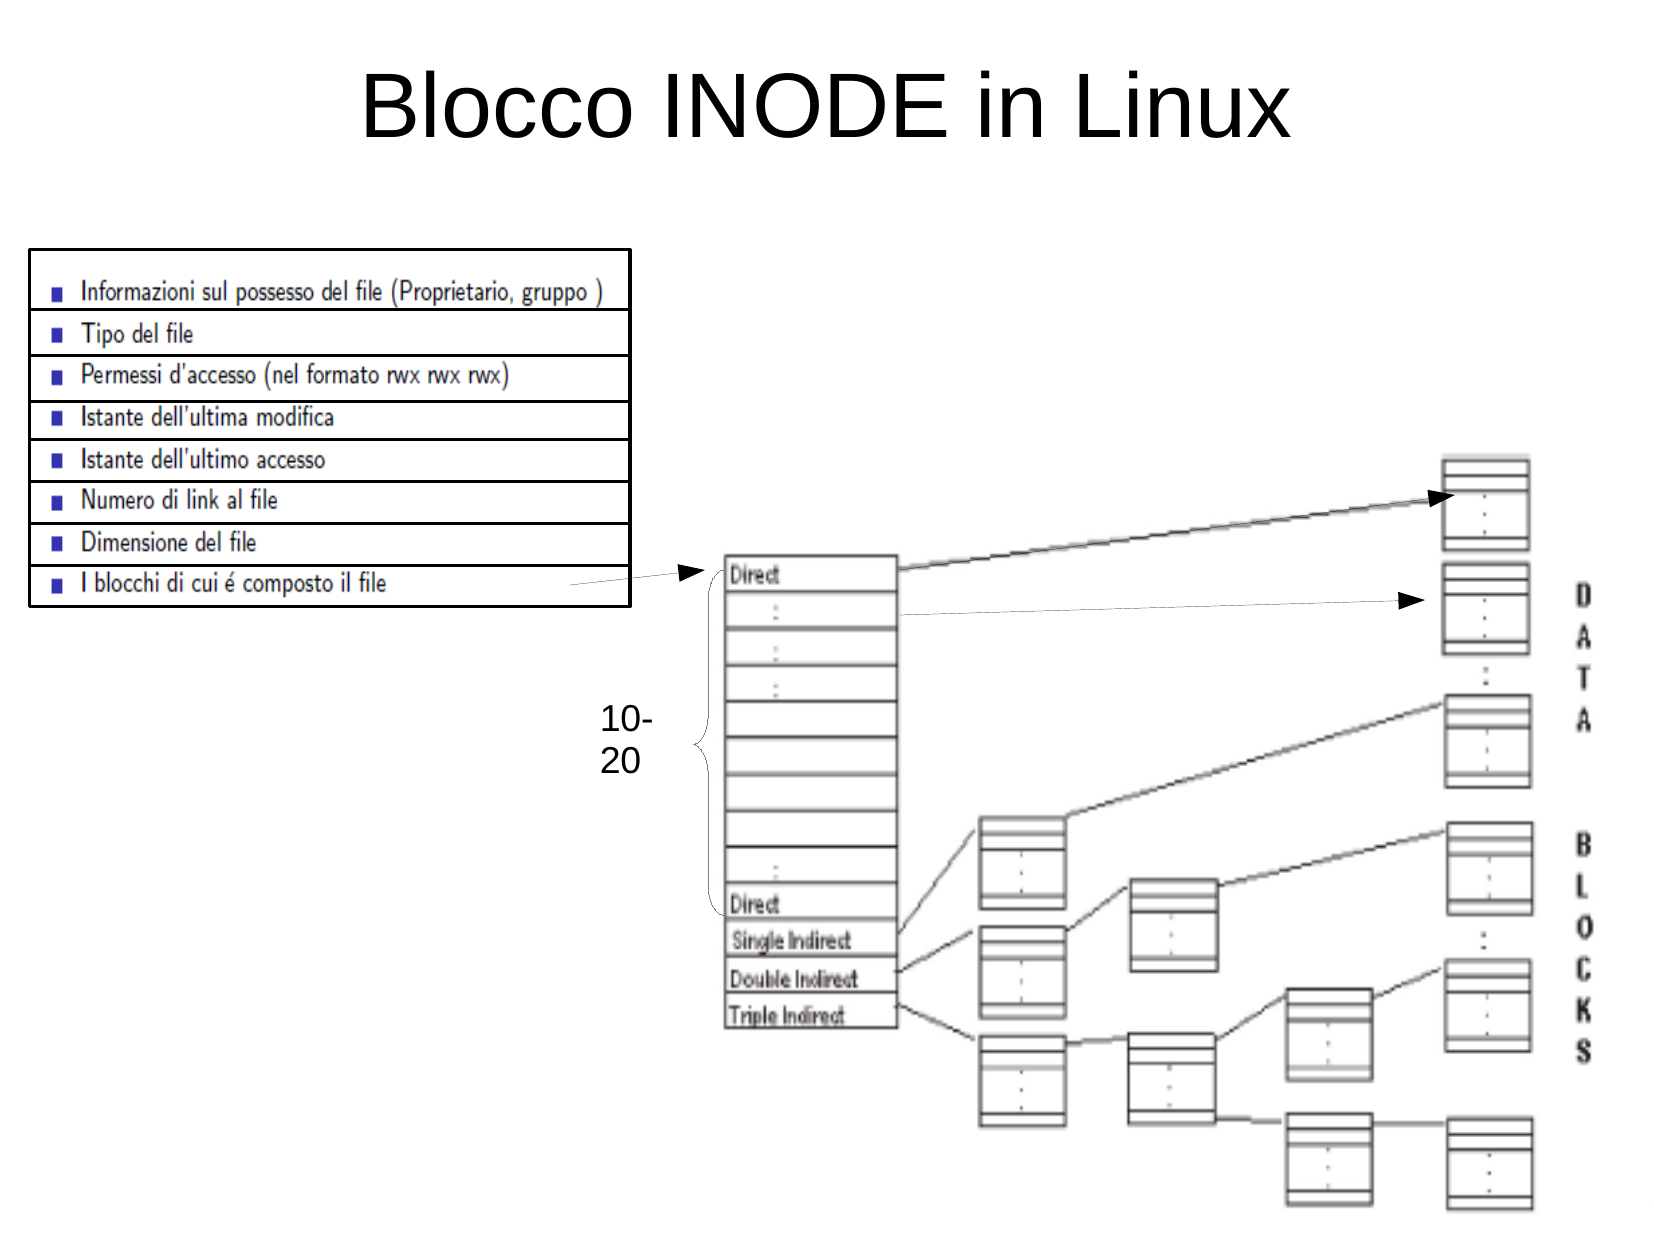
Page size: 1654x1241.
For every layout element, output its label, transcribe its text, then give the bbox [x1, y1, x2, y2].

picture [31, 483, 628, 522]
picture [31, 525, 628, 564]
picture [31, 251, 628, 308]
text_box [18, 547, 28, 607]
title Blocco INODE in Linux [82, 2, 1571, 210]
picture [29, 401, 1654, 1232]
picture [31, 403, 628, 438]
text_box 10-20 [585, 690, 676, 789]
picture [31, 357, 628, 400]
picture [31, 441, 628, 480]
picture [31, 311, 628, 354]
picture [31, 567, 628, 605]
